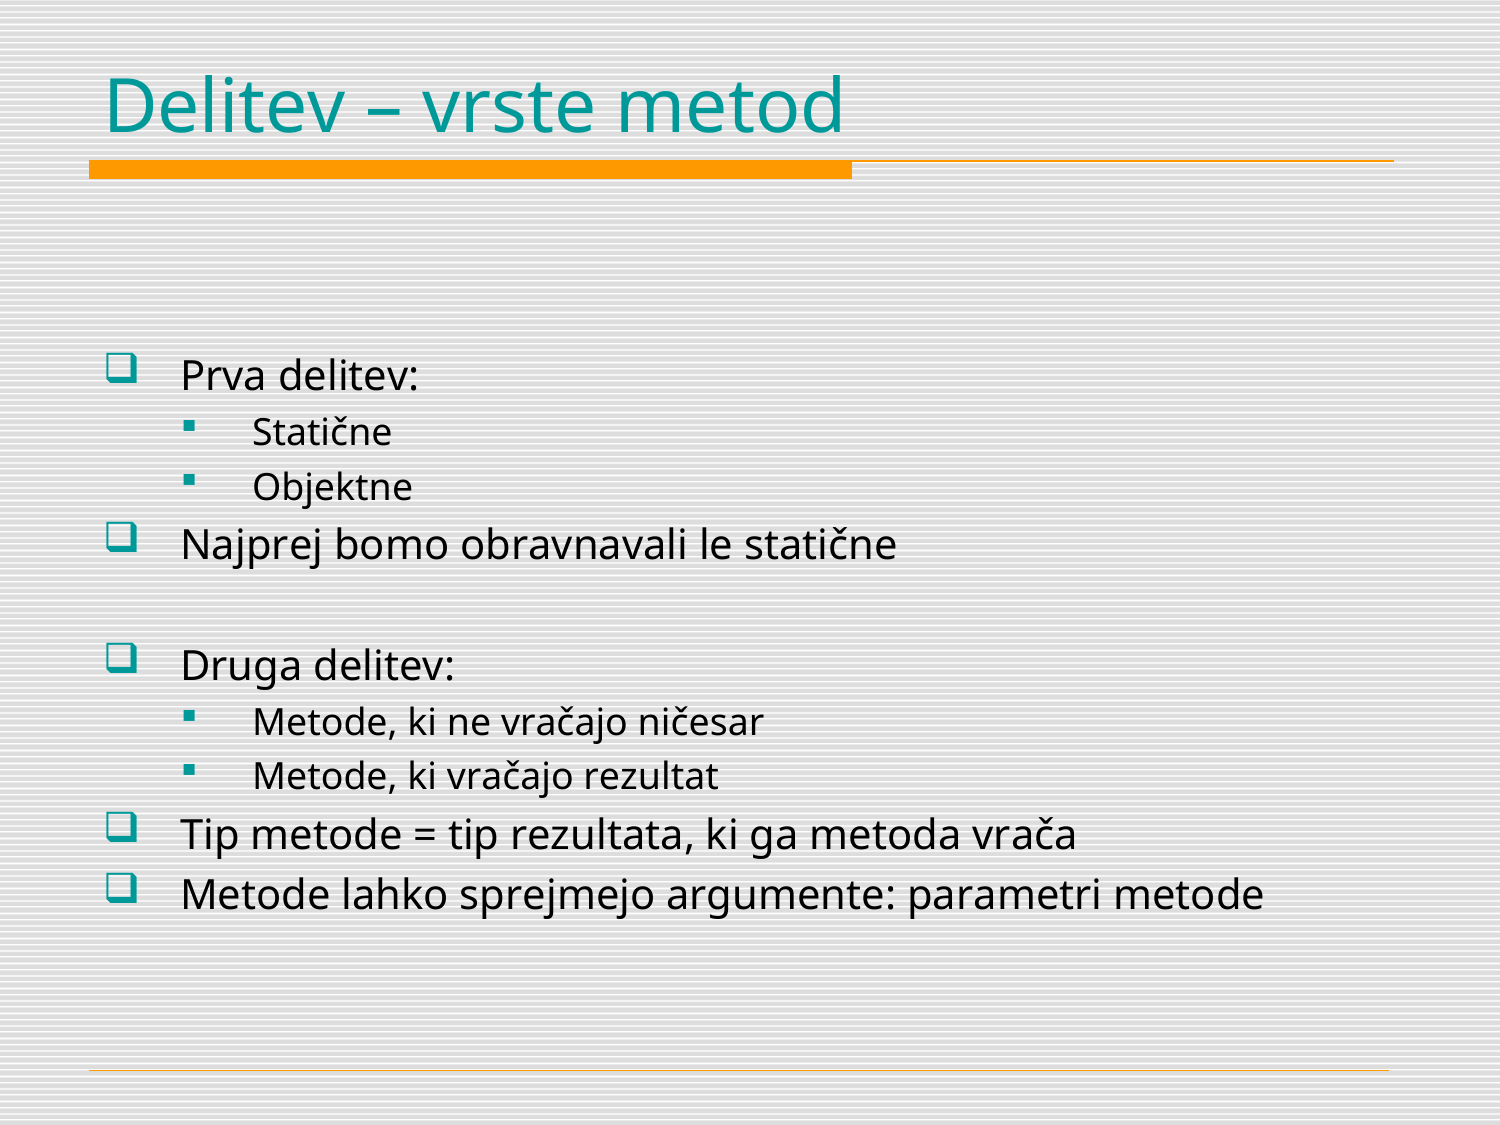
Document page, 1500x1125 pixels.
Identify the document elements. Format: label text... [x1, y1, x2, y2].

list Prva delitev: Statične Objektne Najprej bomo obravnavali le statične Druga delitev: Metode, ki ne vračajo ničesar Metode, ki vračajo rezultat Tip metode = tip rezultata, ki ga metoda vrača Metode lahko sprejmejo argumente: parametri metode [88, 220, 1401, 1059]
title Delitev – vrste metod [88, 42, 1401, 155]
picture [0, 0, 1500, 1125]
